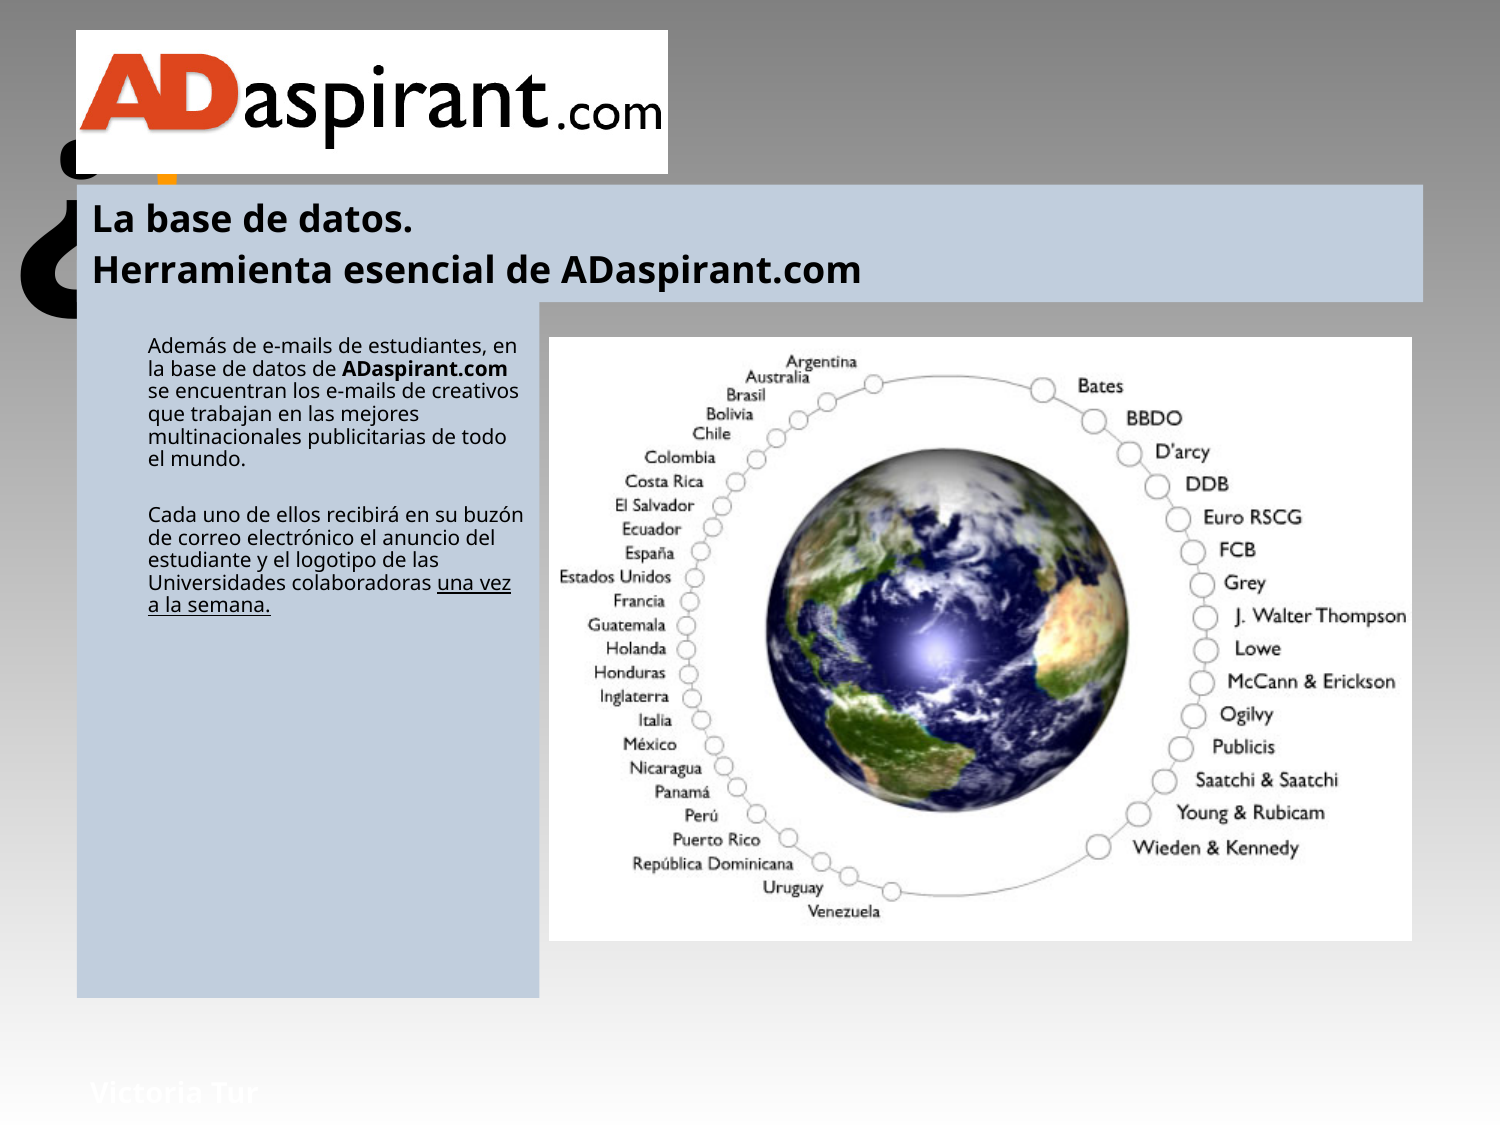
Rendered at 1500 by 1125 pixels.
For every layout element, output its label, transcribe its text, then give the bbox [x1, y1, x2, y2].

list Además de e-mails de estudiantes, en la base de datos de ADaspirant.com se encuentran los e-mails de creativos que trabajan en las mejores multinacionales publicitarias de todo el mundo. Cada uno de ellos recibirá en su buzón de correo electrónico el anuncio del estudiante y el logotipo de las Universidades colaboradoras una vez a la semana. [76, 303, 540, 998]
picture [549, 337, 1412, 941]
chart [76, 31, 668, 174]
text_box La base de datos. Herramienta esencial de ADaspirant.com [76, 184, 1424, 303]
